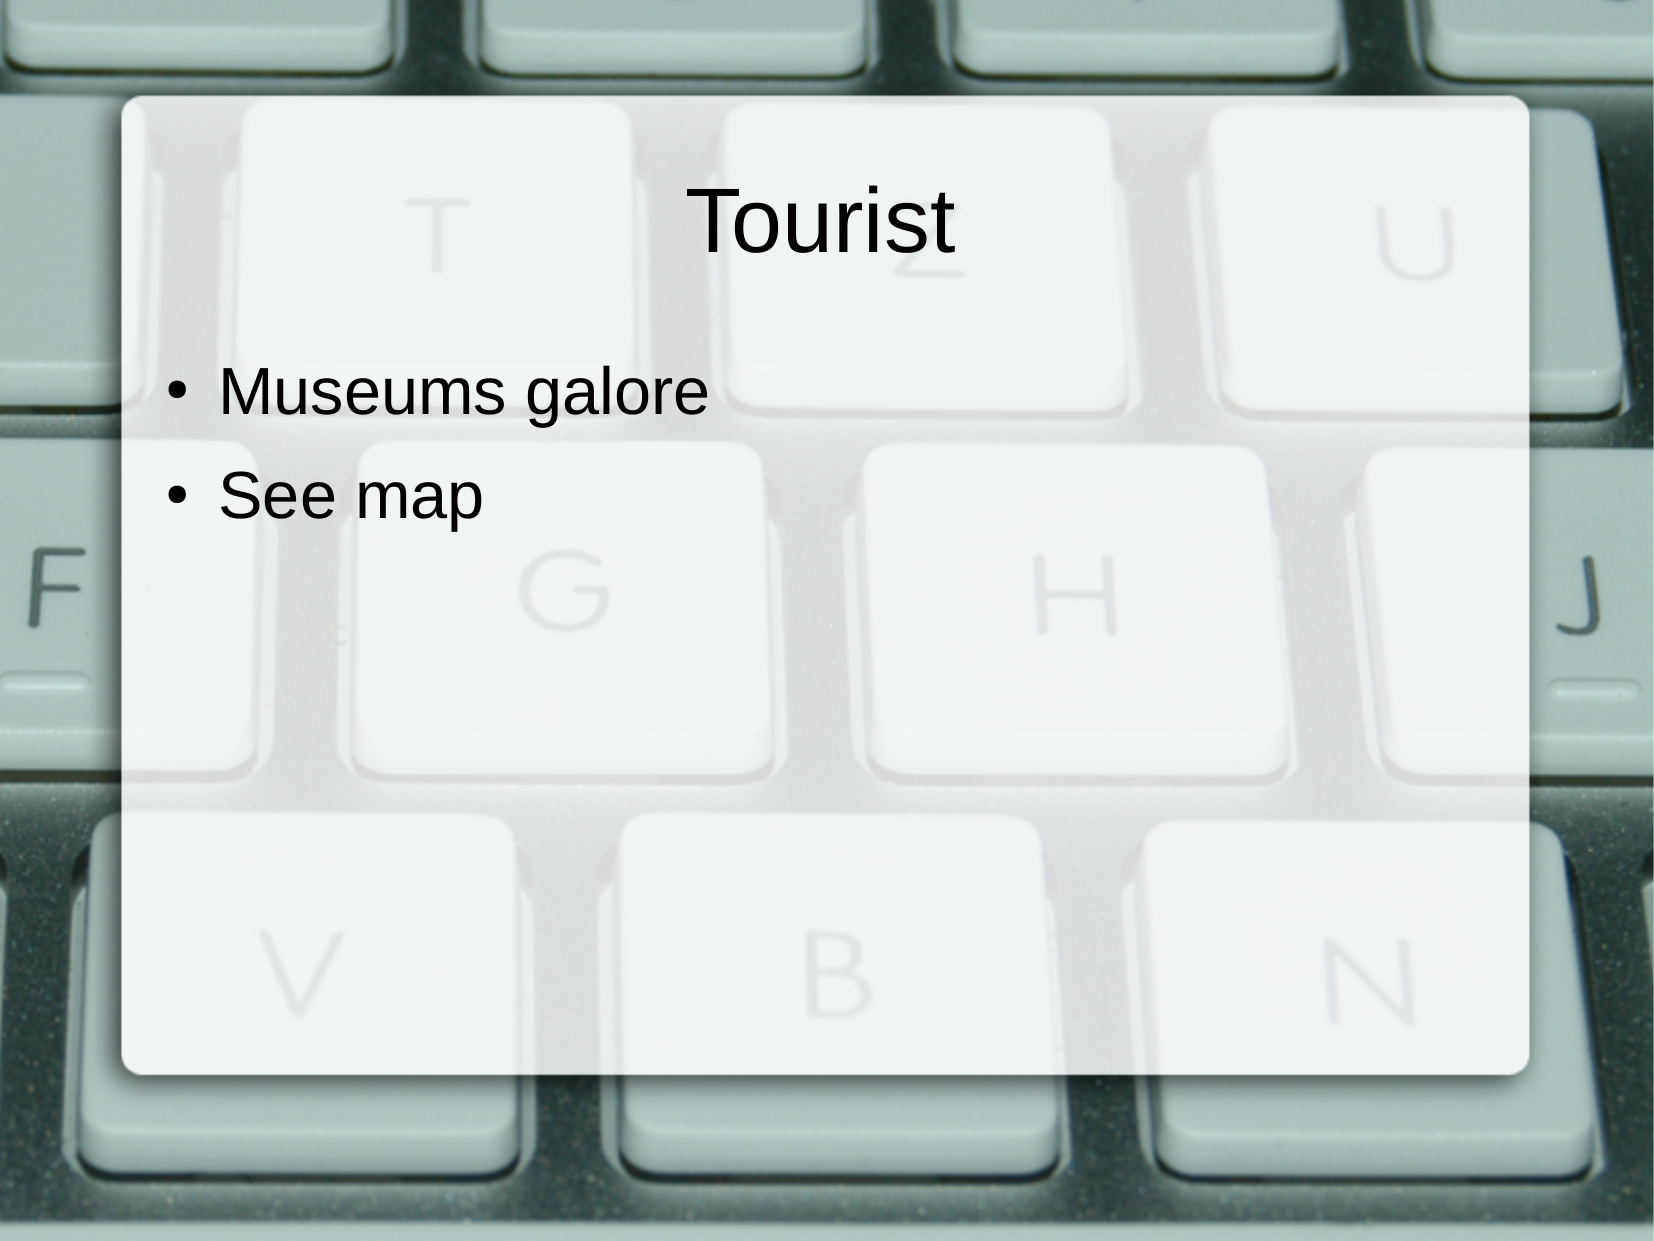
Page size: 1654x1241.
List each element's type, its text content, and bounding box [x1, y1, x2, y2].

list Museums galore See map [147, 354, 1506, 1049]
picture [0, 0, 1654, 1241]
title Tourist [135, 125, 1506, 318]
